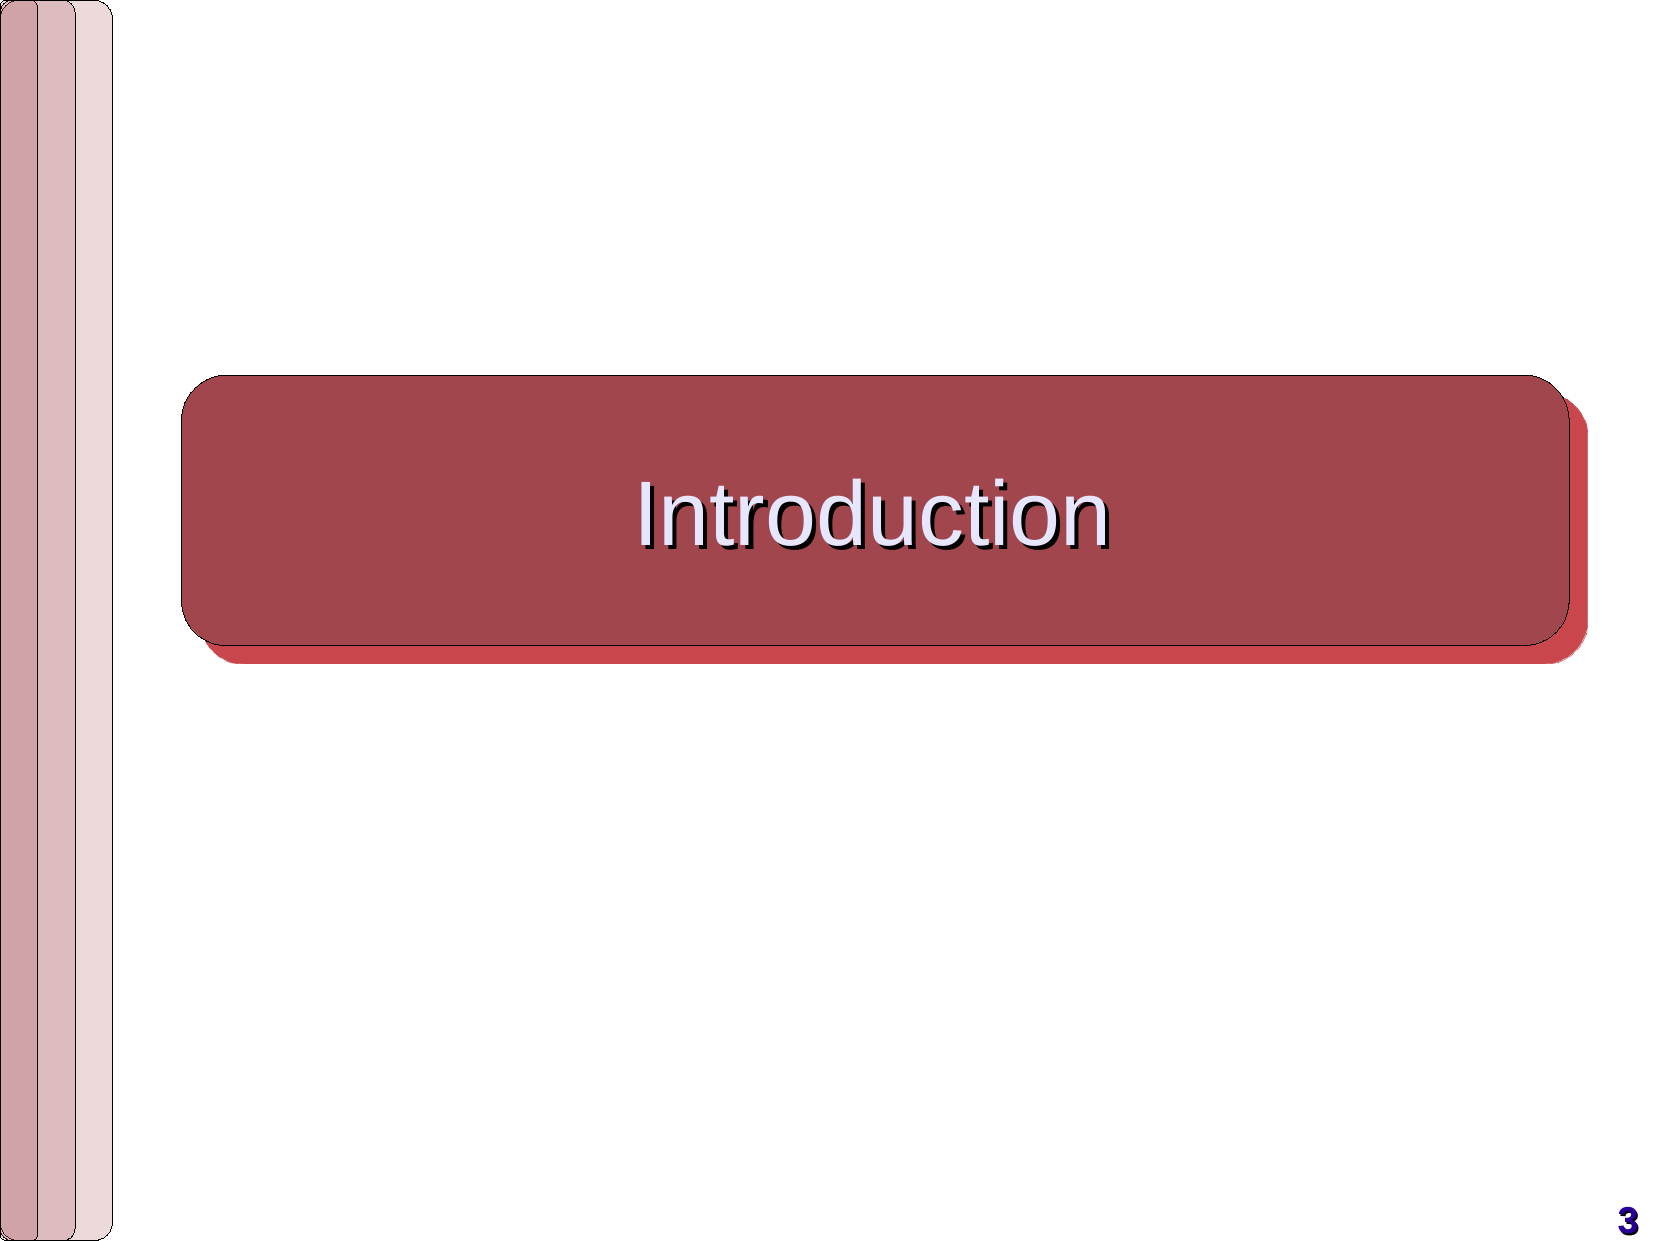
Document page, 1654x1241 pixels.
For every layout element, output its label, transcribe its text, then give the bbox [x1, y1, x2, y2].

title Introduction [181, 373, 1565, 654]
text_box [1565, 401, 1570, 620]
